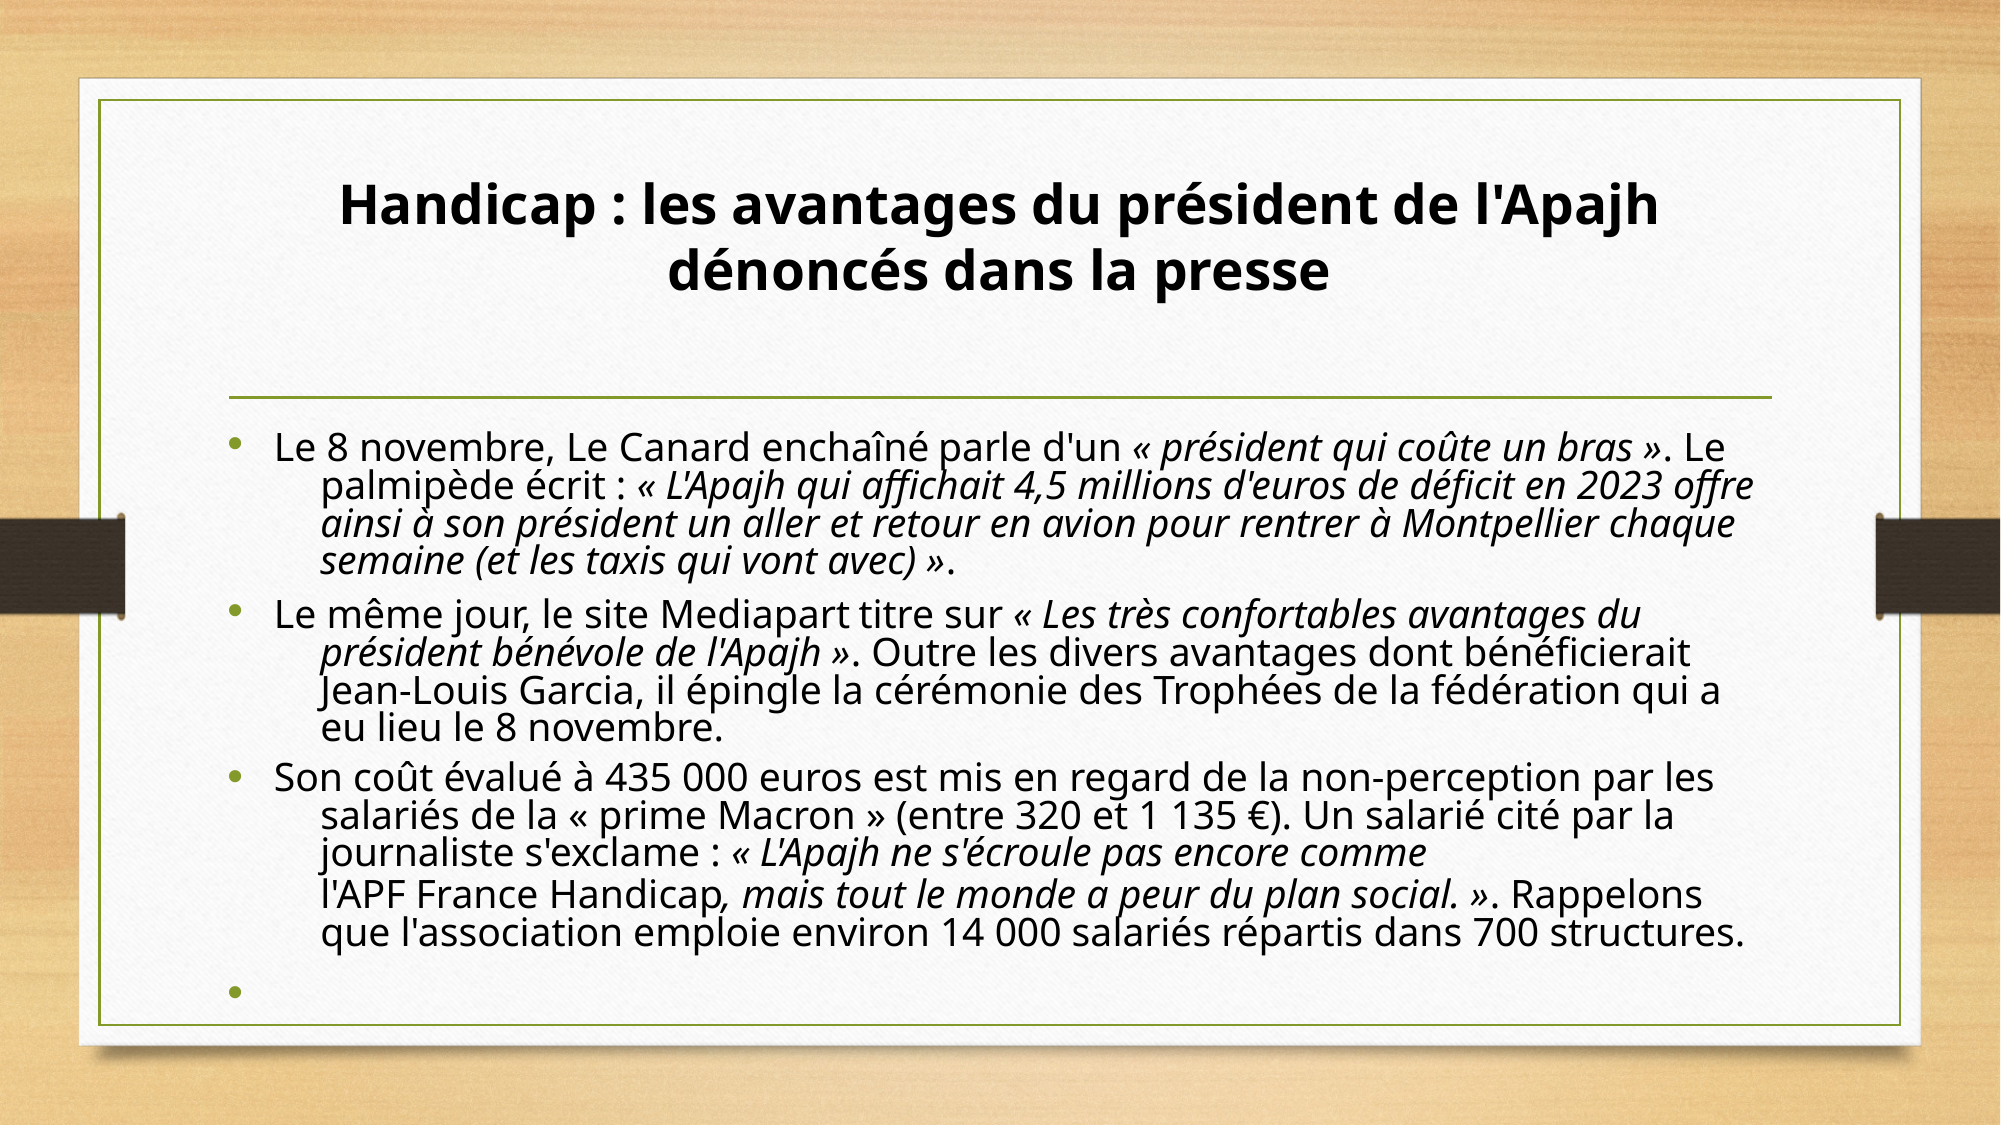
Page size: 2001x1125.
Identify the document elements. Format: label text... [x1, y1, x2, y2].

title Handicap : les avantages du président de l'Apajh dénoncés dans la presse [212, 161, 1788, 376]
list Le 8 novembre, Le Canard enchaîné parle d'un « président qui coûte un bras ». Le palmipède écrit : « L'Apajh qui affichait 4,5 millions d'euros de déficit en 2023 offre ainsi à son président un aller et retour en avion pour rentrer à Montpellier chaque semaine (et les taxis qui vont avec) ». Le même jour, le site Mediapart titre sur « Les très confortables avantages du président bénévole de l'Apajh ». Outre les divers avantages dont bénéficierait Jean-Louis Garcia, il épingle la cérémonie des Trophées de la fédération qui a eu lieu le 8 novembre. Son coût évalué à 435 000 euros est mis en regard de la non-perception par les salariés de la « prime Macron » (entre 320 et 1 135 €). Un salarié cité par la journaliste s'exclame : « L'Apajh ne s'écroule pas encore comme l'APF France Handicap, mais tout le monde a peur du plan social. ». Rappelons que l'association emploie environ 14 000 salariés répartis dans 700 structures. [212, 419, 1788, 964]
